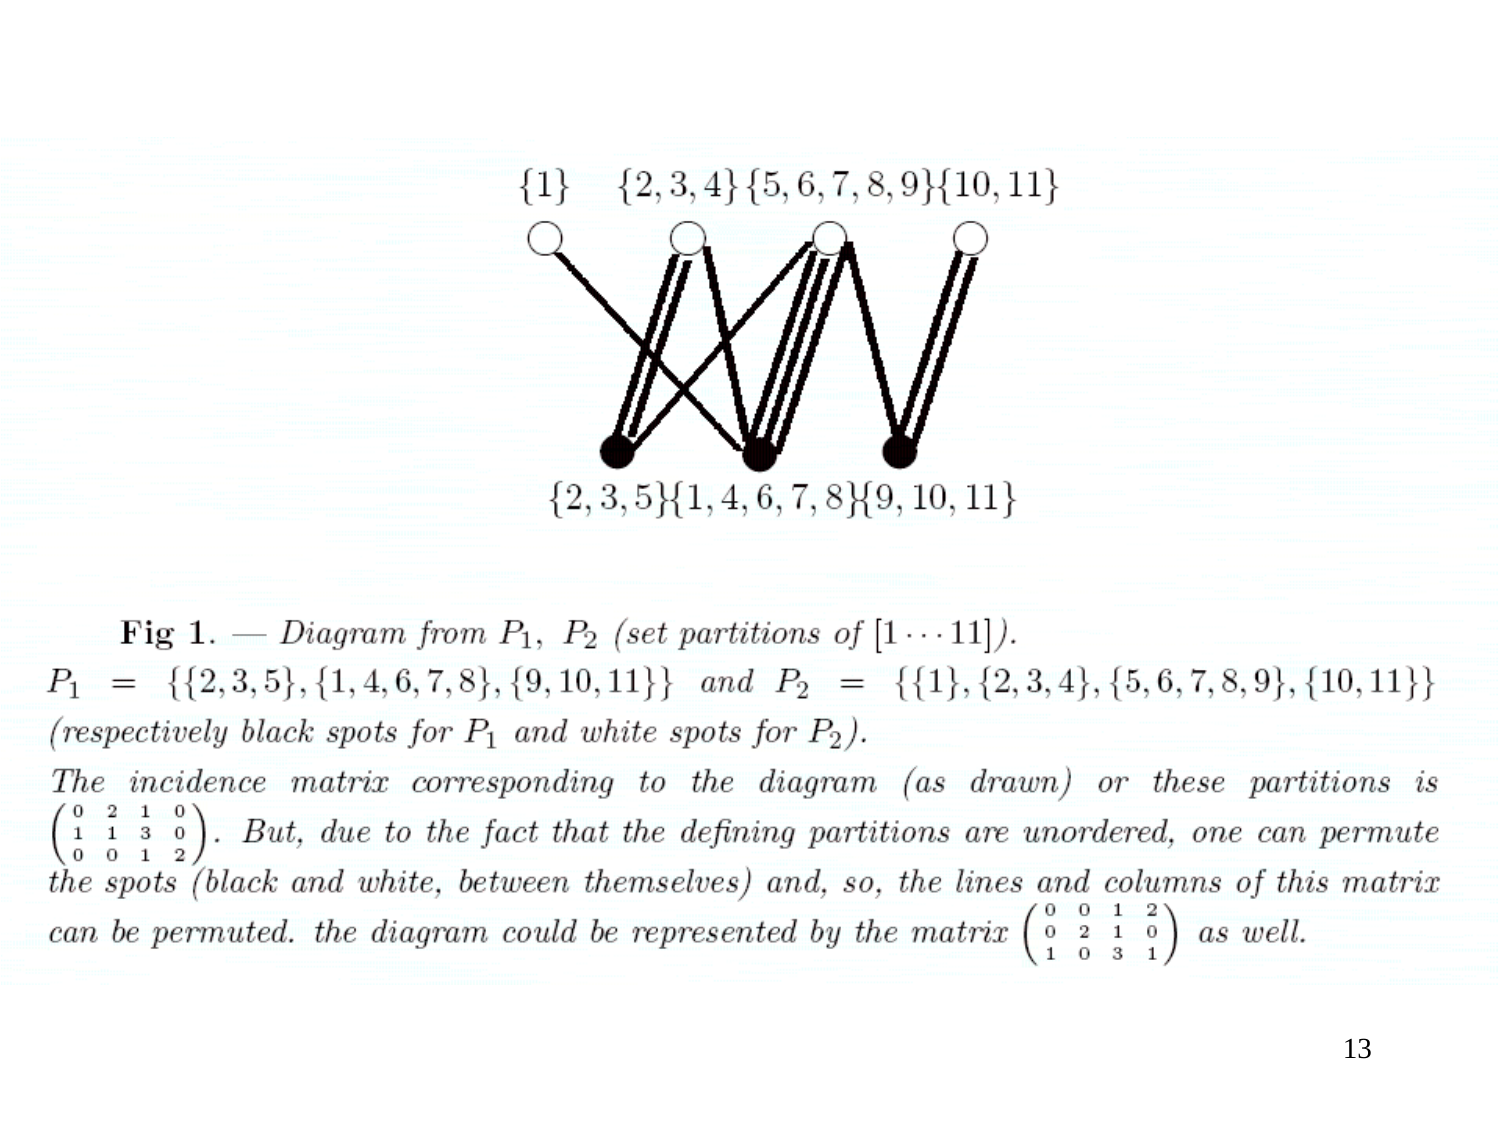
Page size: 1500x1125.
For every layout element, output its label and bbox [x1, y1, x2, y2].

picture [1, 137, 1498, 985]
